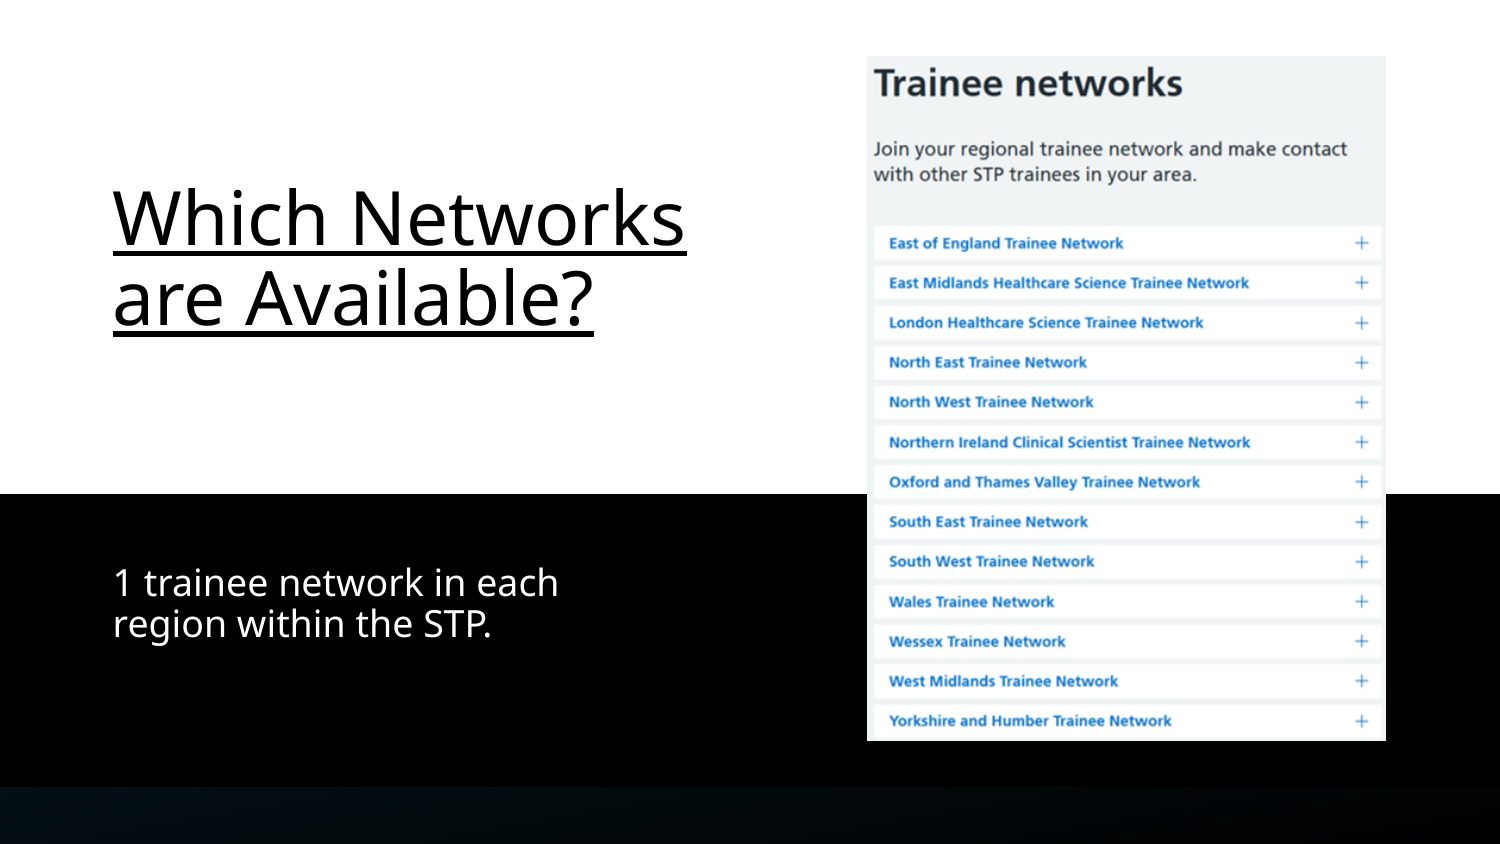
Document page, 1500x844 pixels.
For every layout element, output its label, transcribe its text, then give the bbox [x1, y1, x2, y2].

picture [867, 56, 1386, 741]
title Which Networks are Available? [101, 113, 737, 438]
text_box 1 trainee network in each region within the STP. [101, 558, 676, 731]
text_box [0, 0, 1500, 844]
